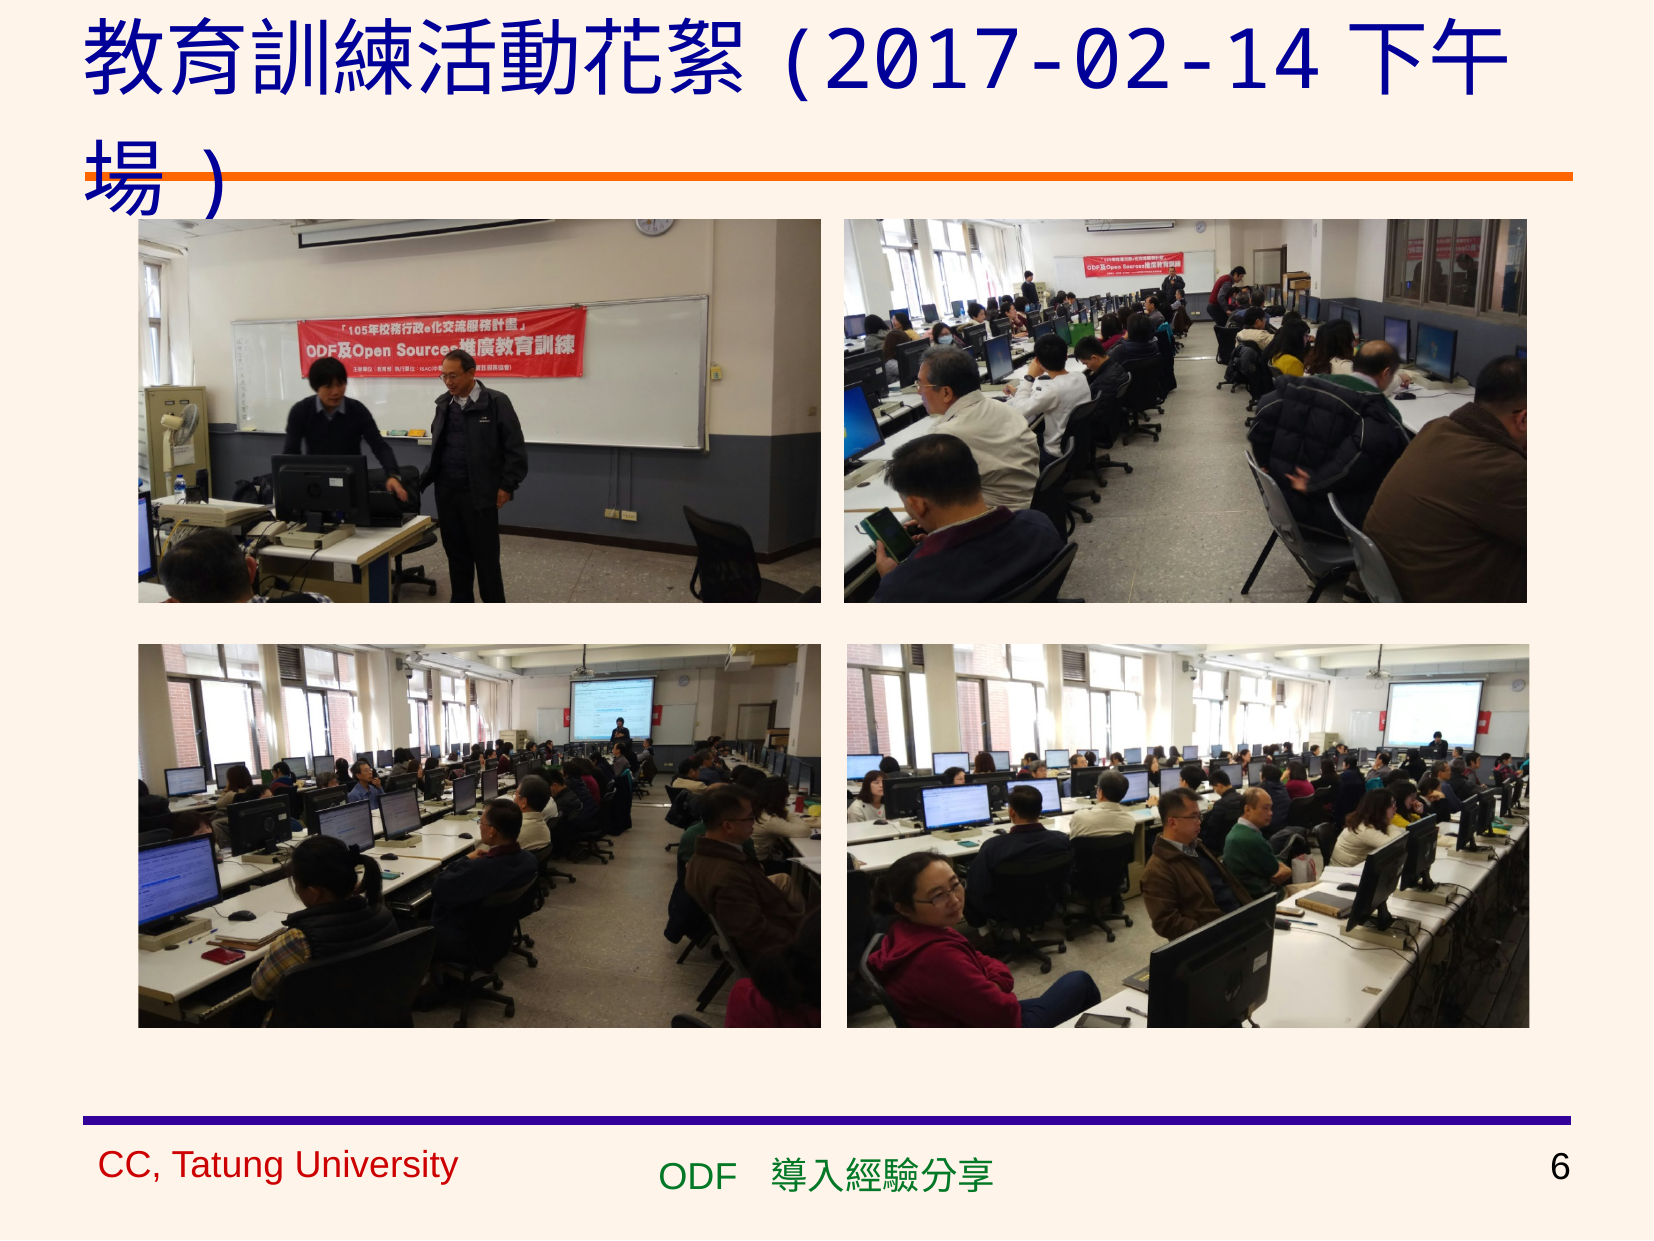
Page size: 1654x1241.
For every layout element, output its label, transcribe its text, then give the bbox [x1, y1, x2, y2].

picture [138, 218, 1530, 1028]
title 教育訓練活動花絮(2017-02-14下午場) [82, 49, 1571, 178]
